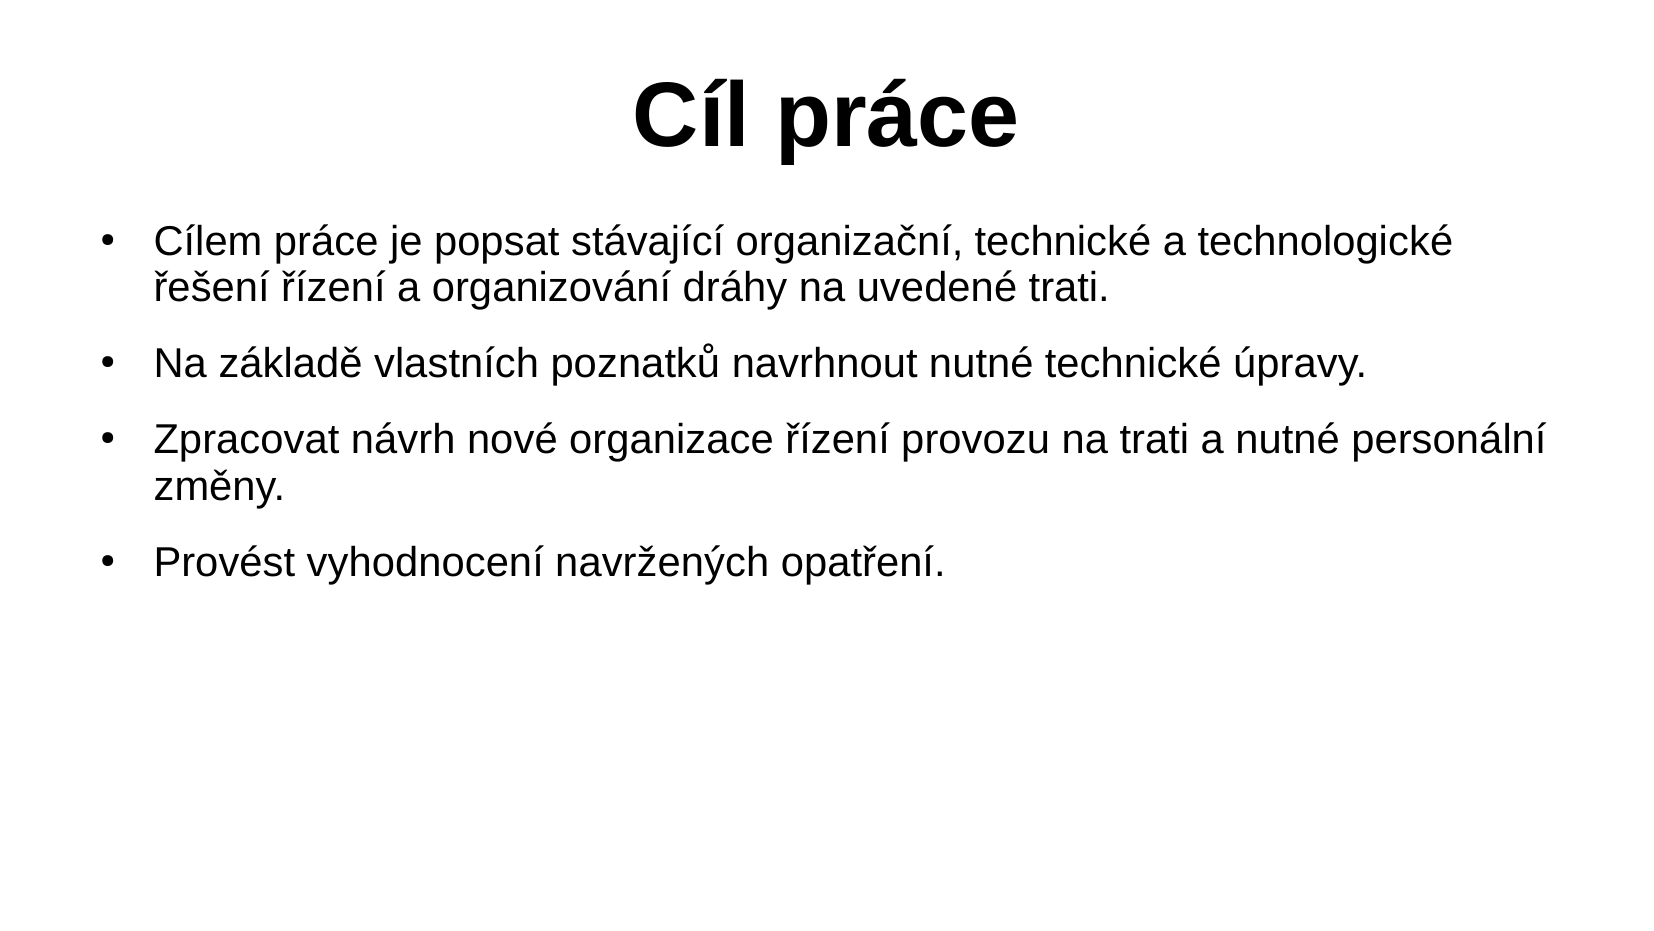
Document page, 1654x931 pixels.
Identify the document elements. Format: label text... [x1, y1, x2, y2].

title Cíl práce [82, 37, 1571, 193]
list Cílem práce je popsat stávající organizační, technické a technologické řešení řízení a organizování dráhy na uvedené trati. Na základě vlastních poznatků navrhnout nutné technické úpravy. Zpracovat návrh nové organizace řízení provozu na trati a nutné personální změny. Provést vyhodnocení navržených opatření. [82, 217, 1571, 758]
